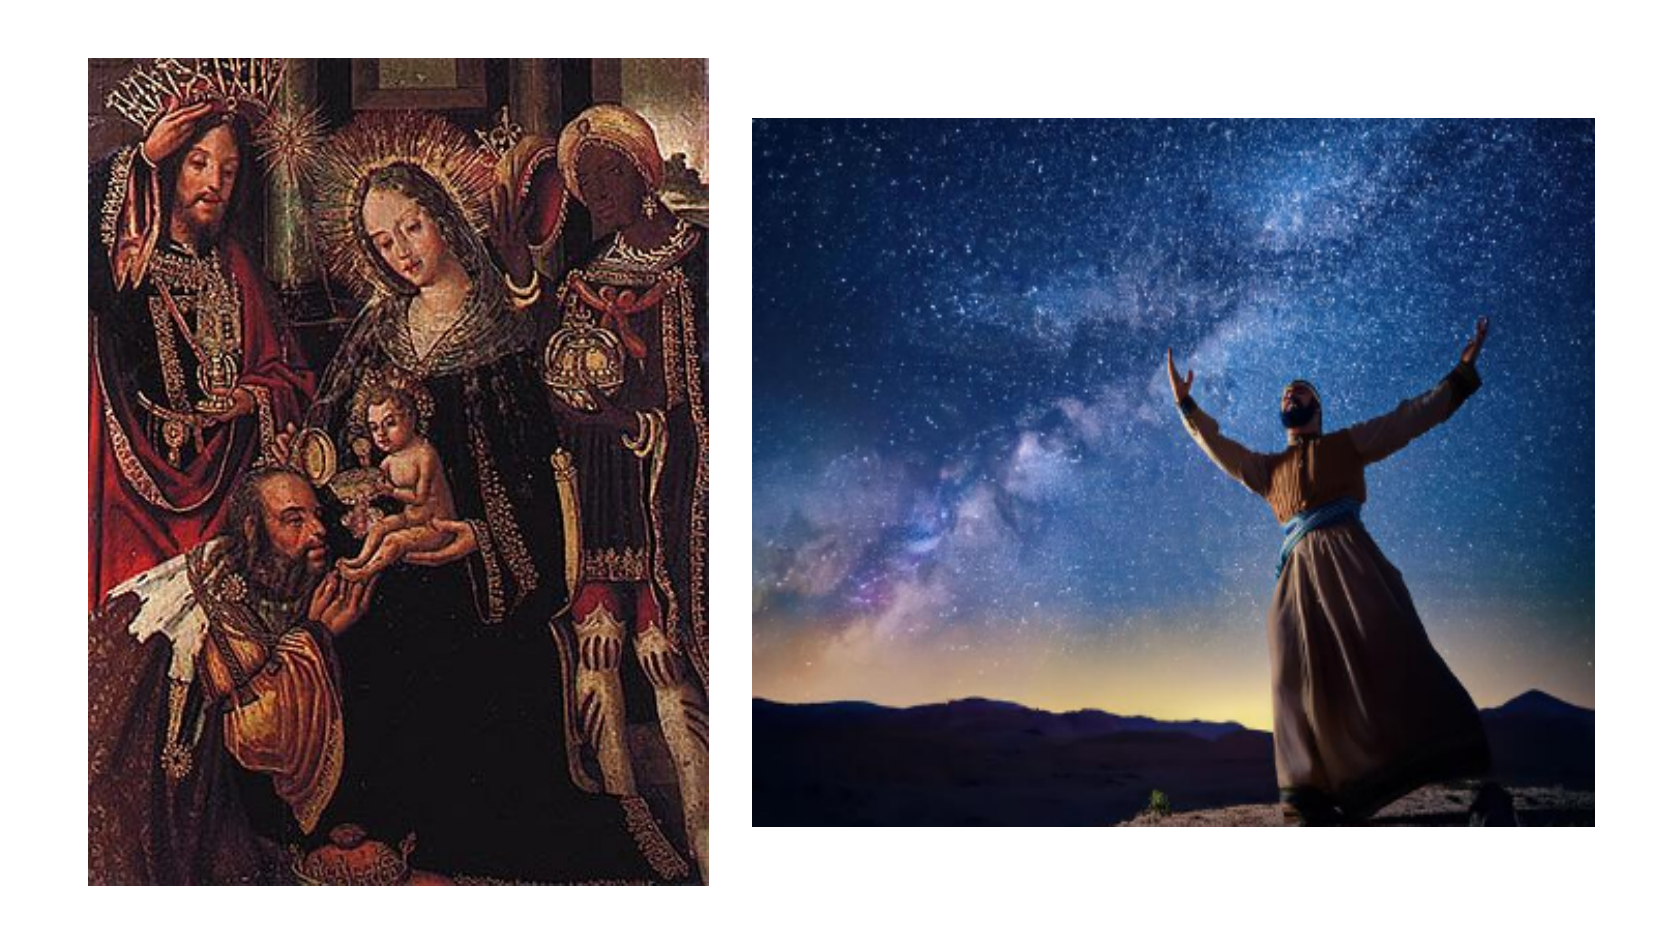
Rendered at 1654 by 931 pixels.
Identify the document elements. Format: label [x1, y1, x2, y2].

picture [752, 118, 1595, 827]
picture [88, 58, 709, 886]
